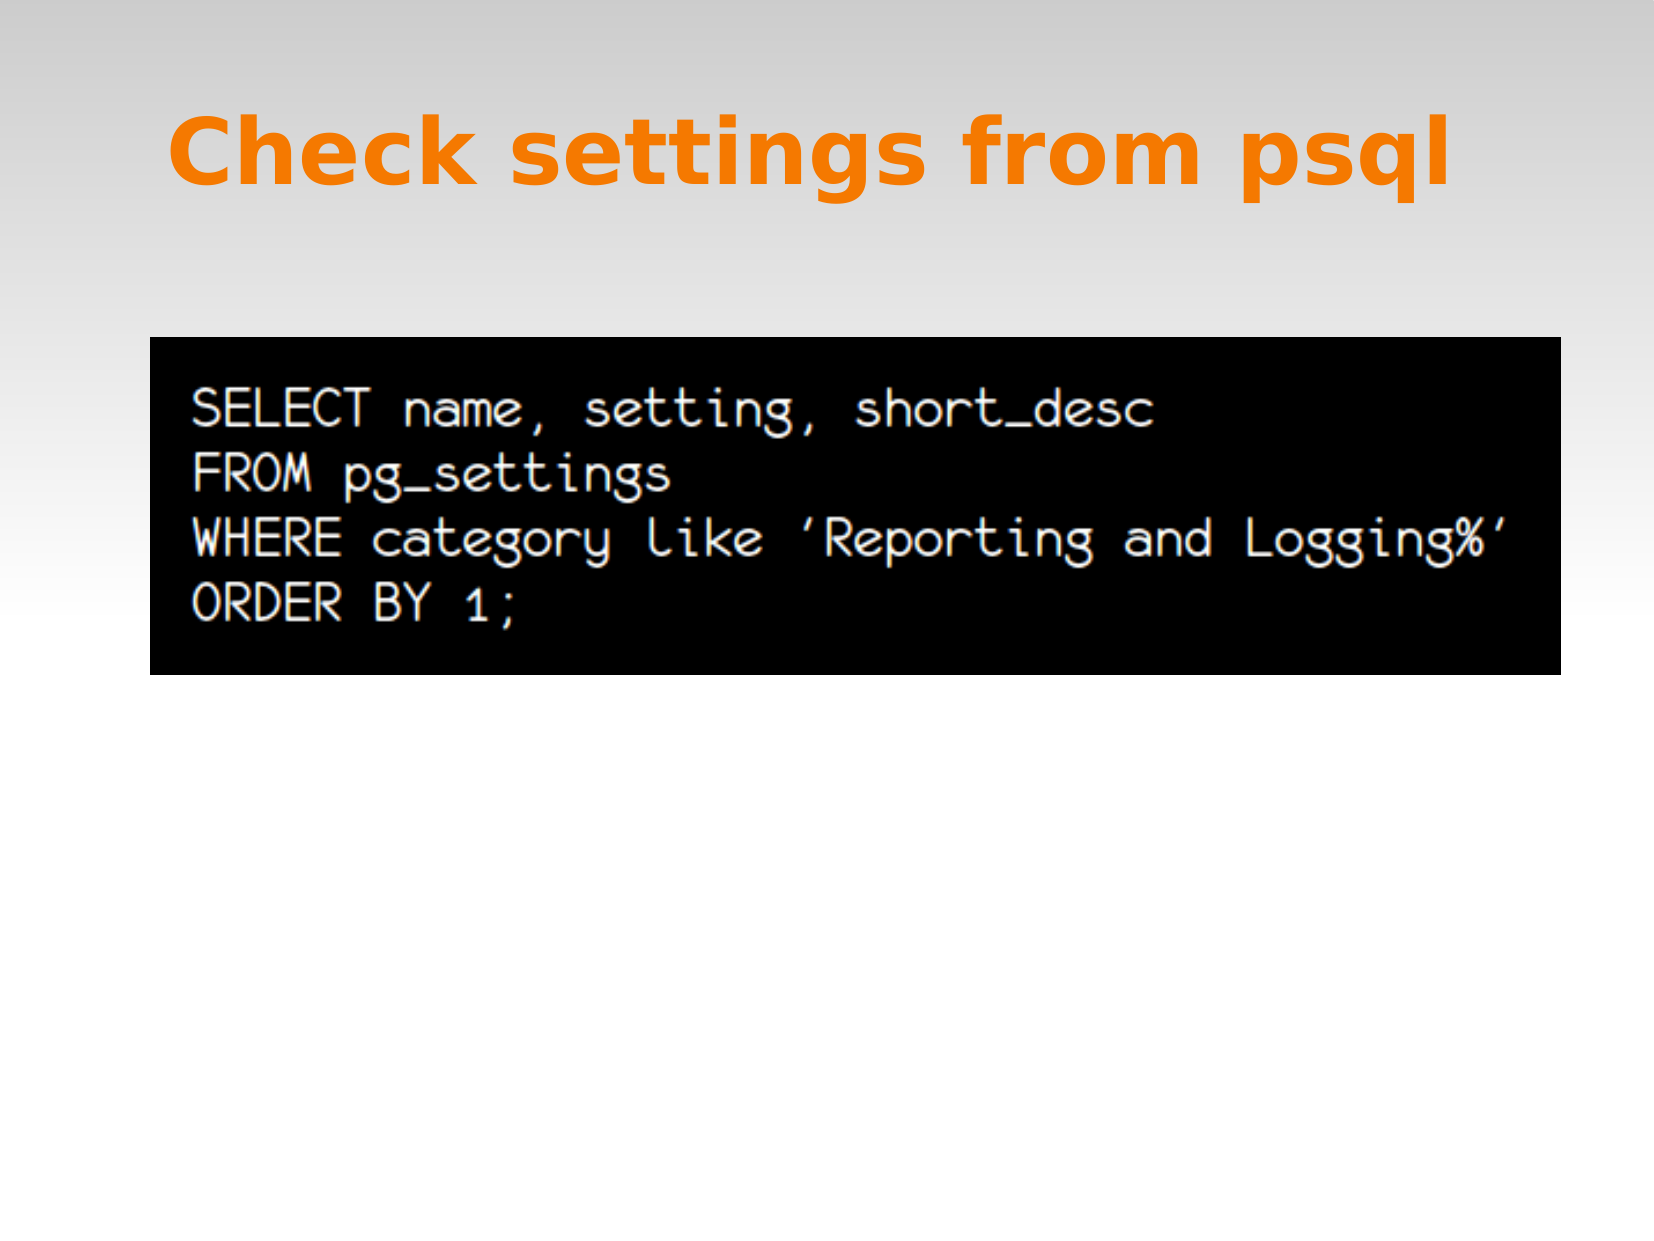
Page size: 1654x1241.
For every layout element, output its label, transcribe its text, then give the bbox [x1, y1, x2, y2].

picture [150, 337, 1561, 676]
list [75, 283, 1564, 1088]
title Check settings from psql [82, 49, 1571, 257]
